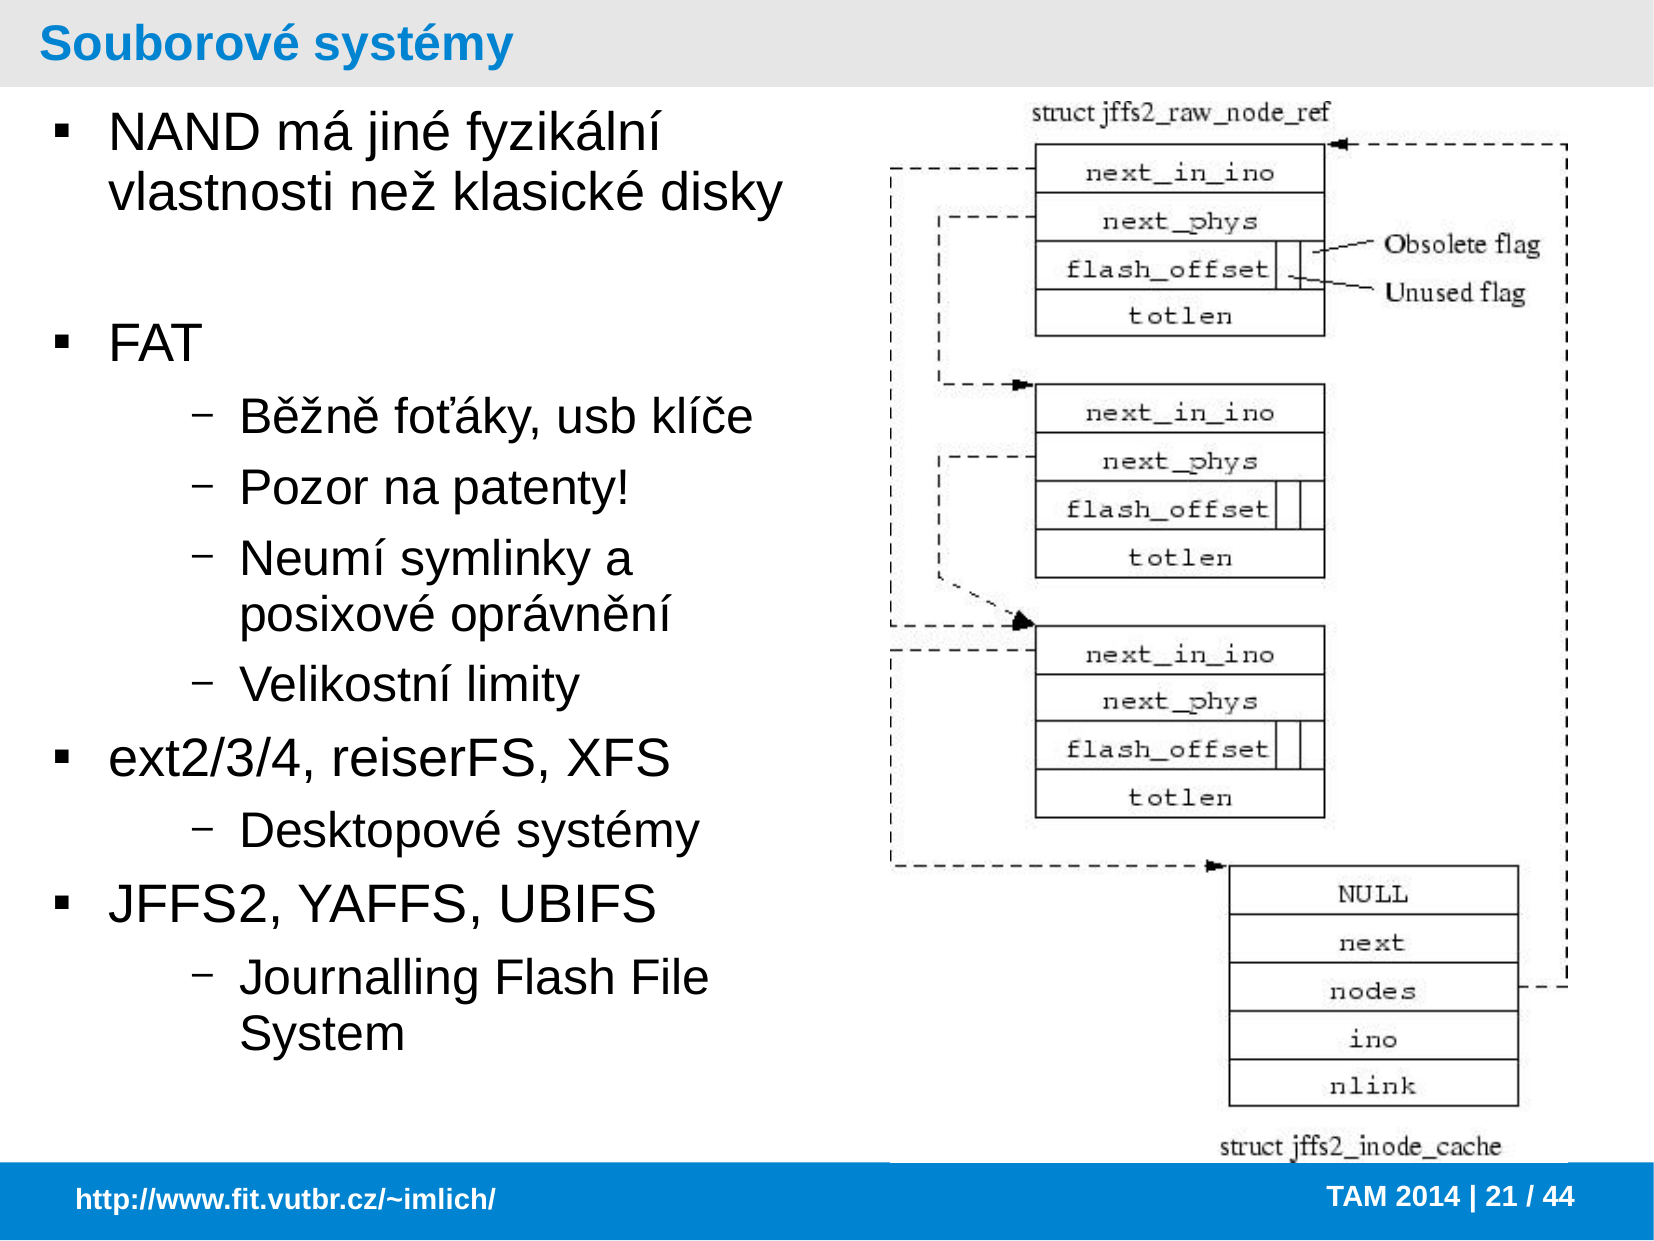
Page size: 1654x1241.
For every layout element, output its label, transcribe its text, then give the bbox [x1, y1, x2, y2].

picture [890, 101, 1568, 1163]
title Souborové systémy [39, 5, 1615, 81]
list NAND má jiné fyzikální vlastnosti než klasické disky FAT Běžně foťáky, usb klíče Pozor na patenty! Neumí symlinky a posixové oprávnění Velikostní limity ext2/3/4, reiserFS, XFS Desktopové systémy JFFS2, YAFFS, UBIFS Journalling Flash File System [37, 101, 807, 1163]
